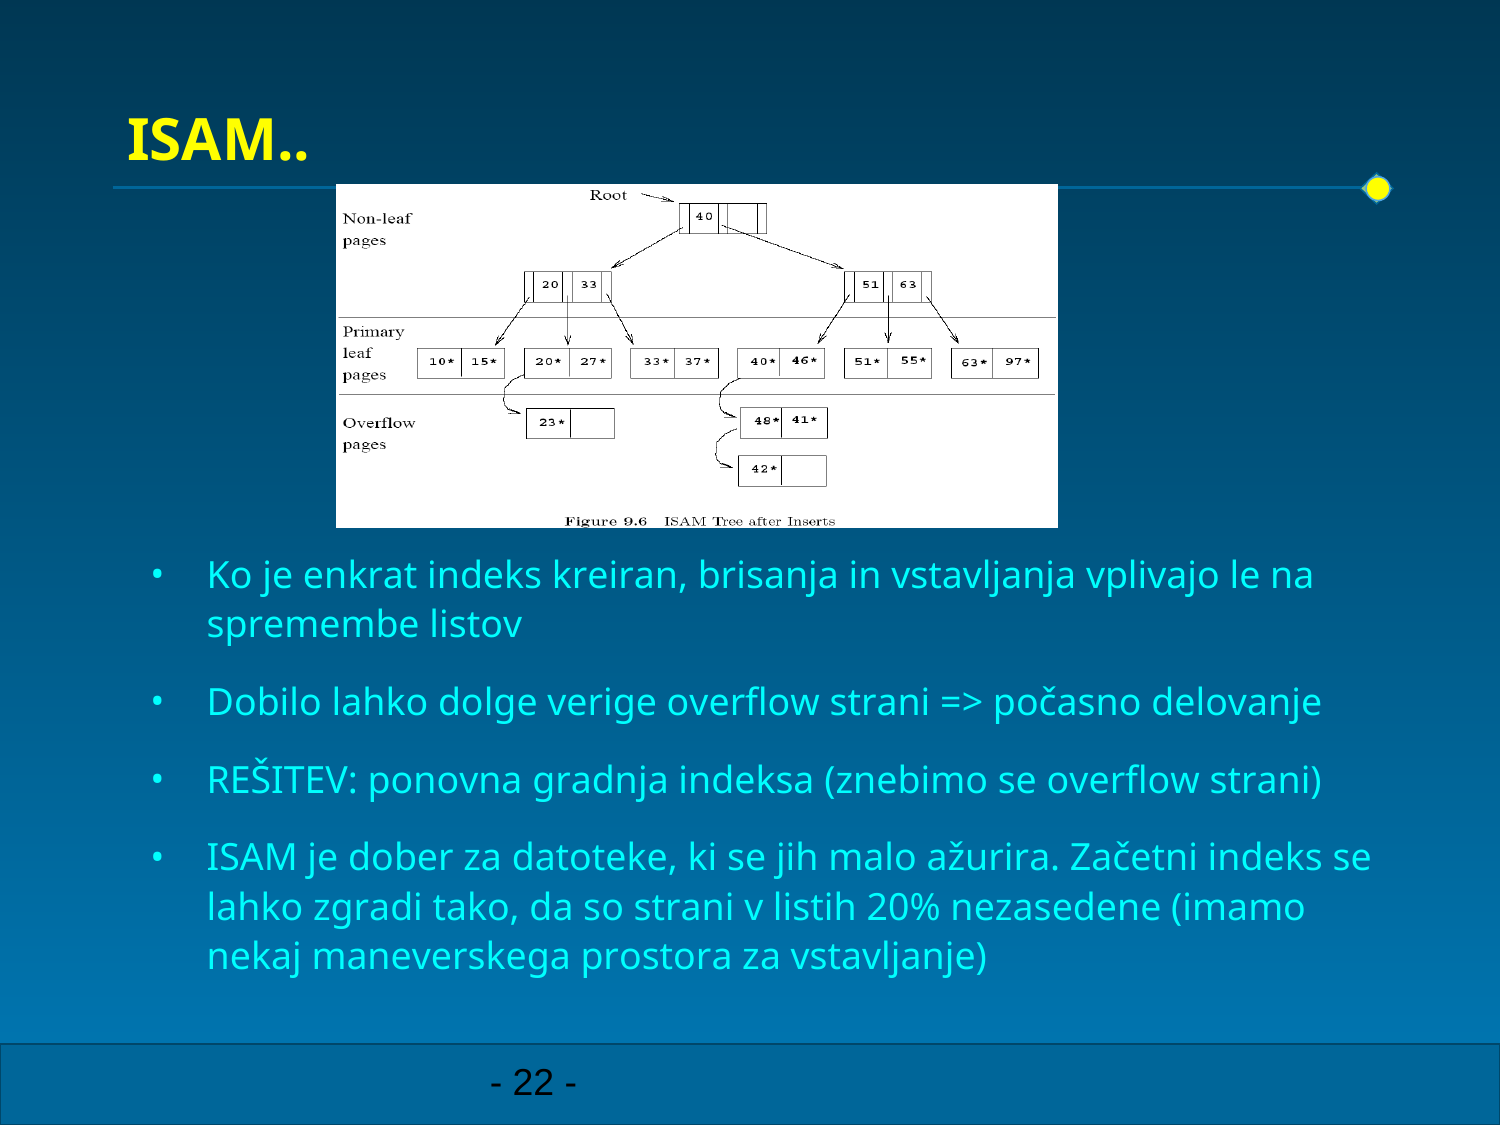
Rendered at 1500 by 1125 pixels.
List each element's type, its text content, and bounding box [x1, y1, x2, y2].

list Ko je enkrat indeks kreiran, brisanja in vstavljanja vplivajo le na spremembe listov Dobilo lahko dolge verige overflow strani => počasno delovanje REŠITEV: ponovna gradnja indeksa (znebimo se overflow strani) ISAM je dober za datoteke, ki se jih malo ažurira. Začetni indeks se lahko zgradi tako, da so strani v listih 20% nezasedene (imamo nekaj maneverskega prostora za vstavljanje) [135, 538, 1411, 936]
title ISAM.. [112, 94, 1388, 181]
picture [337, 185, 1057, 527]
